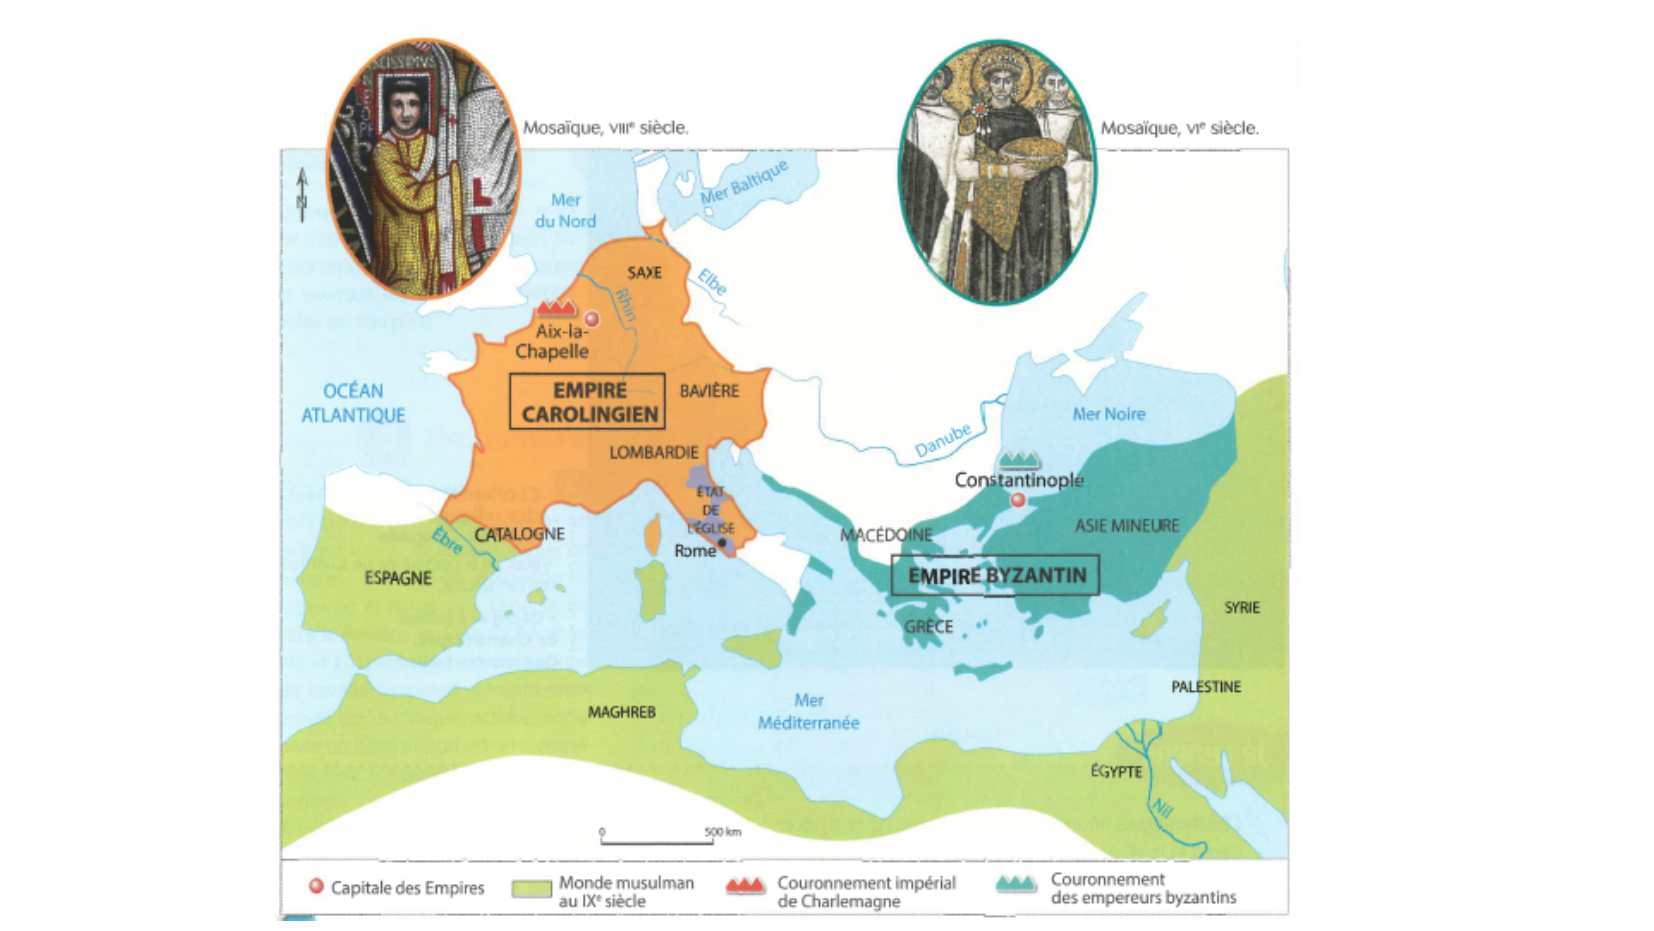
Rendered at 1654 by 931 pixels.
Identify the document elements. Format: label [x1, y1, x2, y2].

picture [259, 23, 1300, 921]
